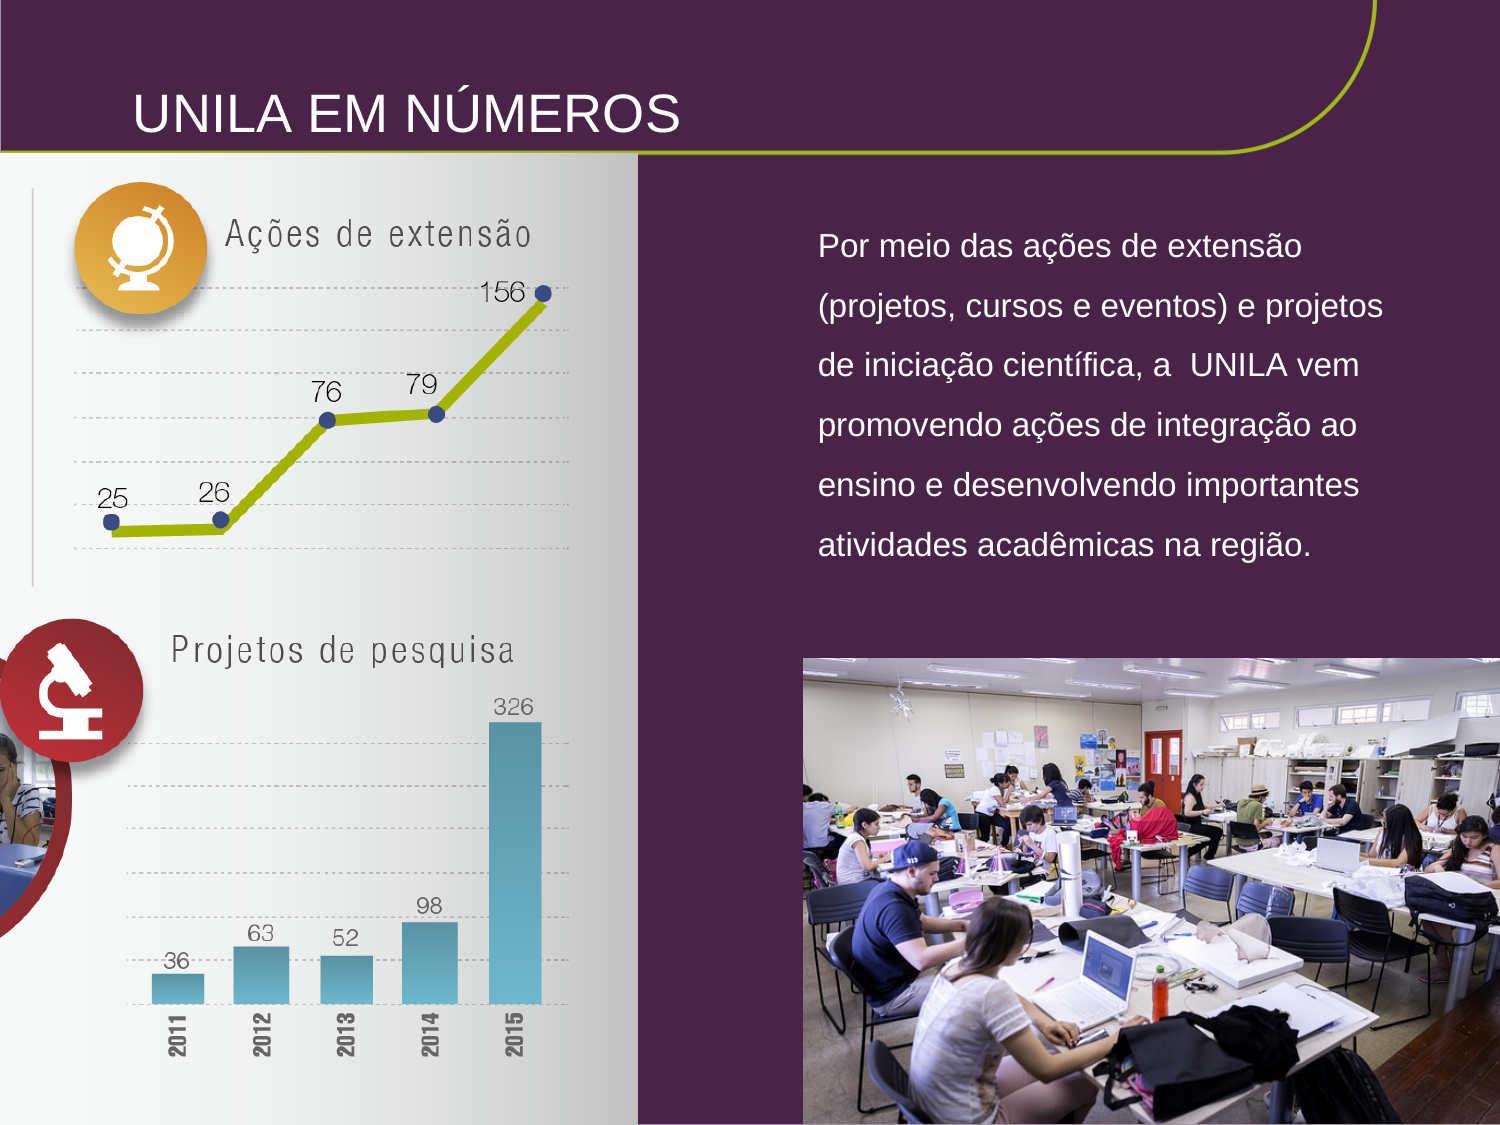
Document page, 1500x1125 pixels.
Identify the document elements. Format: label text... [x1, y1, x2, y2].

text_box UNILA EM NÚMEROS [118, 70, 1094, 152]
text_box Por meio das ações de extensão (projetos, cursos e eventos) e projetos de iniciação científica, a UNILA vem promovendo ações de integração ao ensino e desenvolvendo importantes atividades acadêmicas na região. [803, 196, 1442, 571]
picture [0, 0, 1500, 1125]
